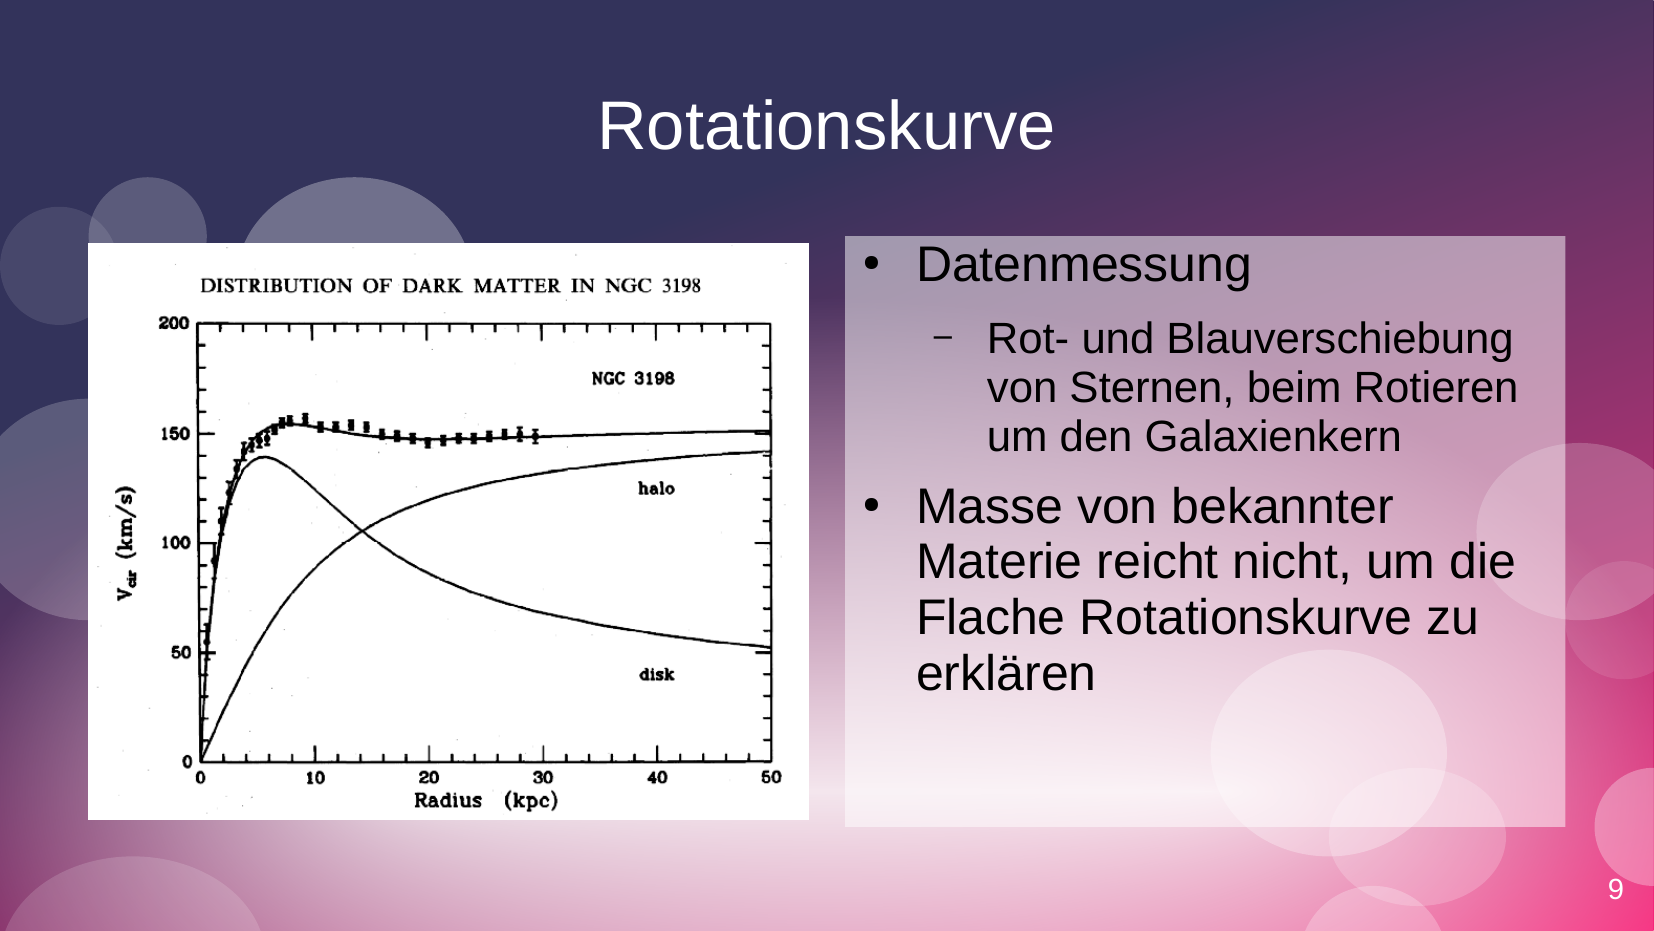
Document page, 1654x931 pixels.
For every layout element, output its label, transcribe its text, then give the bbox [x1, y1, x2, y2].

picture [88, 243, 809, 820]
list Datenmessung Rot- und Blauverschiebung von Sternen, beim Rotieren um den Galaxienkern Masse von bekannter Materie reicht nicht, um die Flache Rotationskurve zu erklären [845, 236, 1566, 827]
title Rotationskurve [88, 44, 1565, 207]
